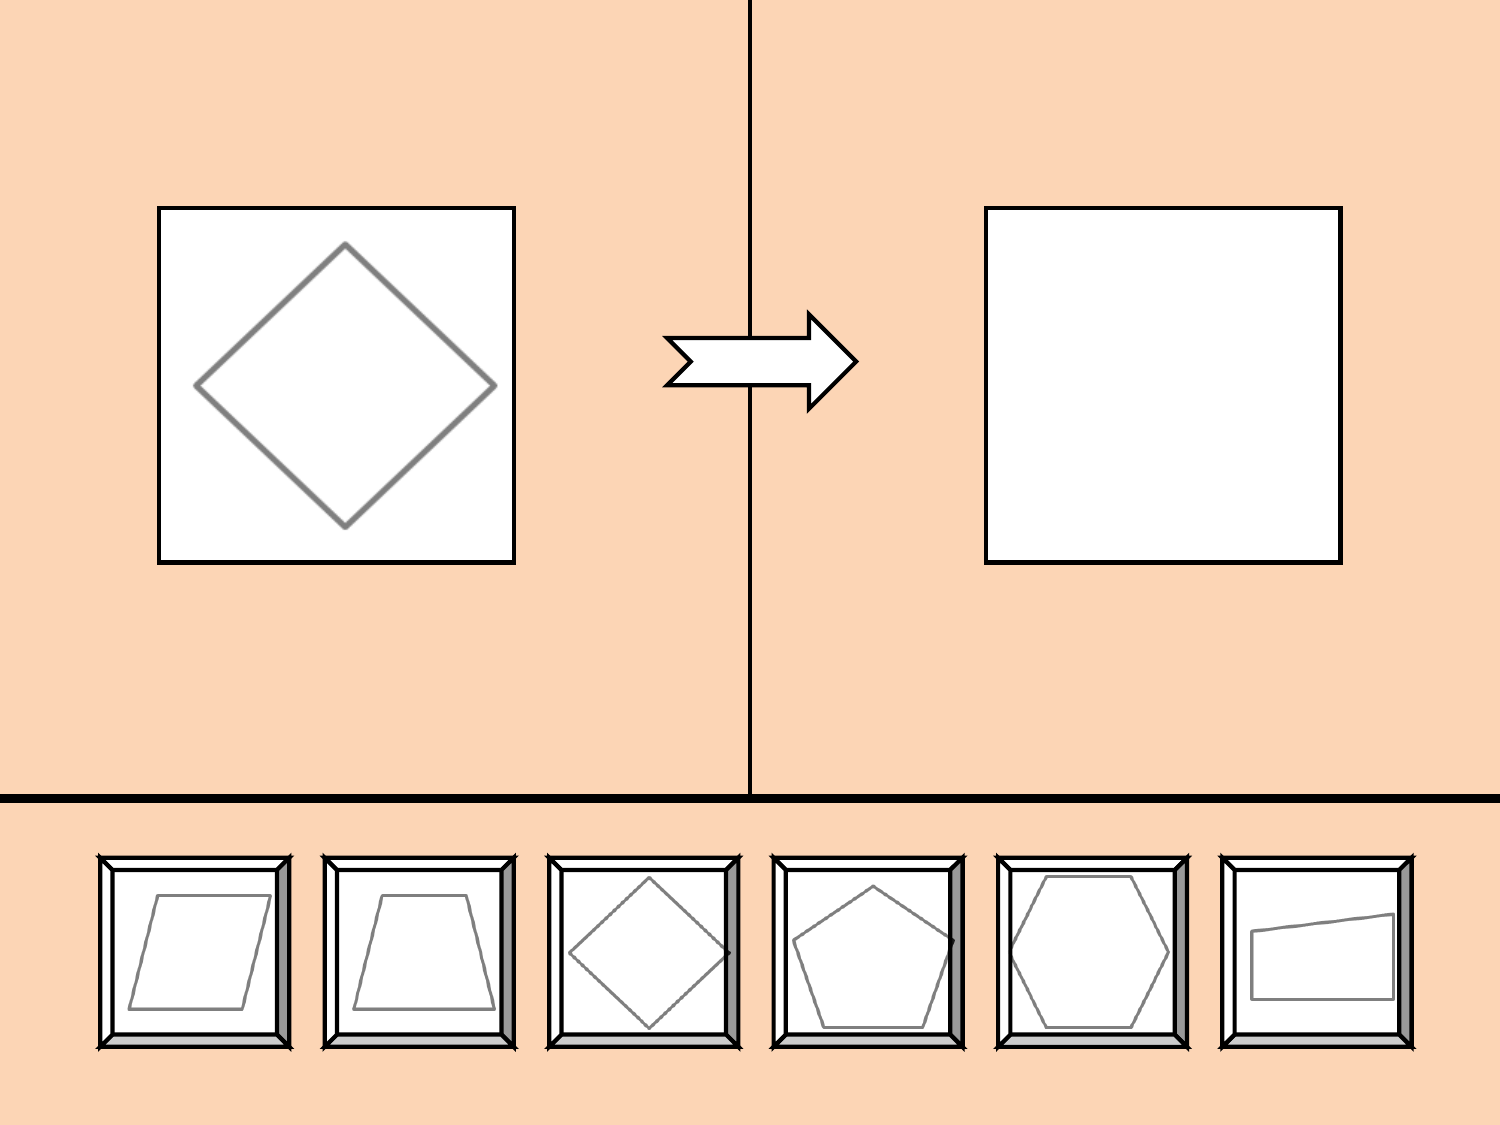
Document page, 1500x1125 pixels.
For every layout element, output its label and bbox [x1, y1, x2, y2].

text_box [159, 208, 514, 563]
text_box [1000, 857, 1188, 1047]
text_box [775, 857, 963, 1047]
text_box [551, 857, 739, 1047]
text_box [667, 314, 857, 409]
text_box [102, 857, 290, 1047]
text_box [986, 208, 1341, 563]
text_box [326, 857, 514, 1047]
text_box [1224, 857, 1412, 1047]
